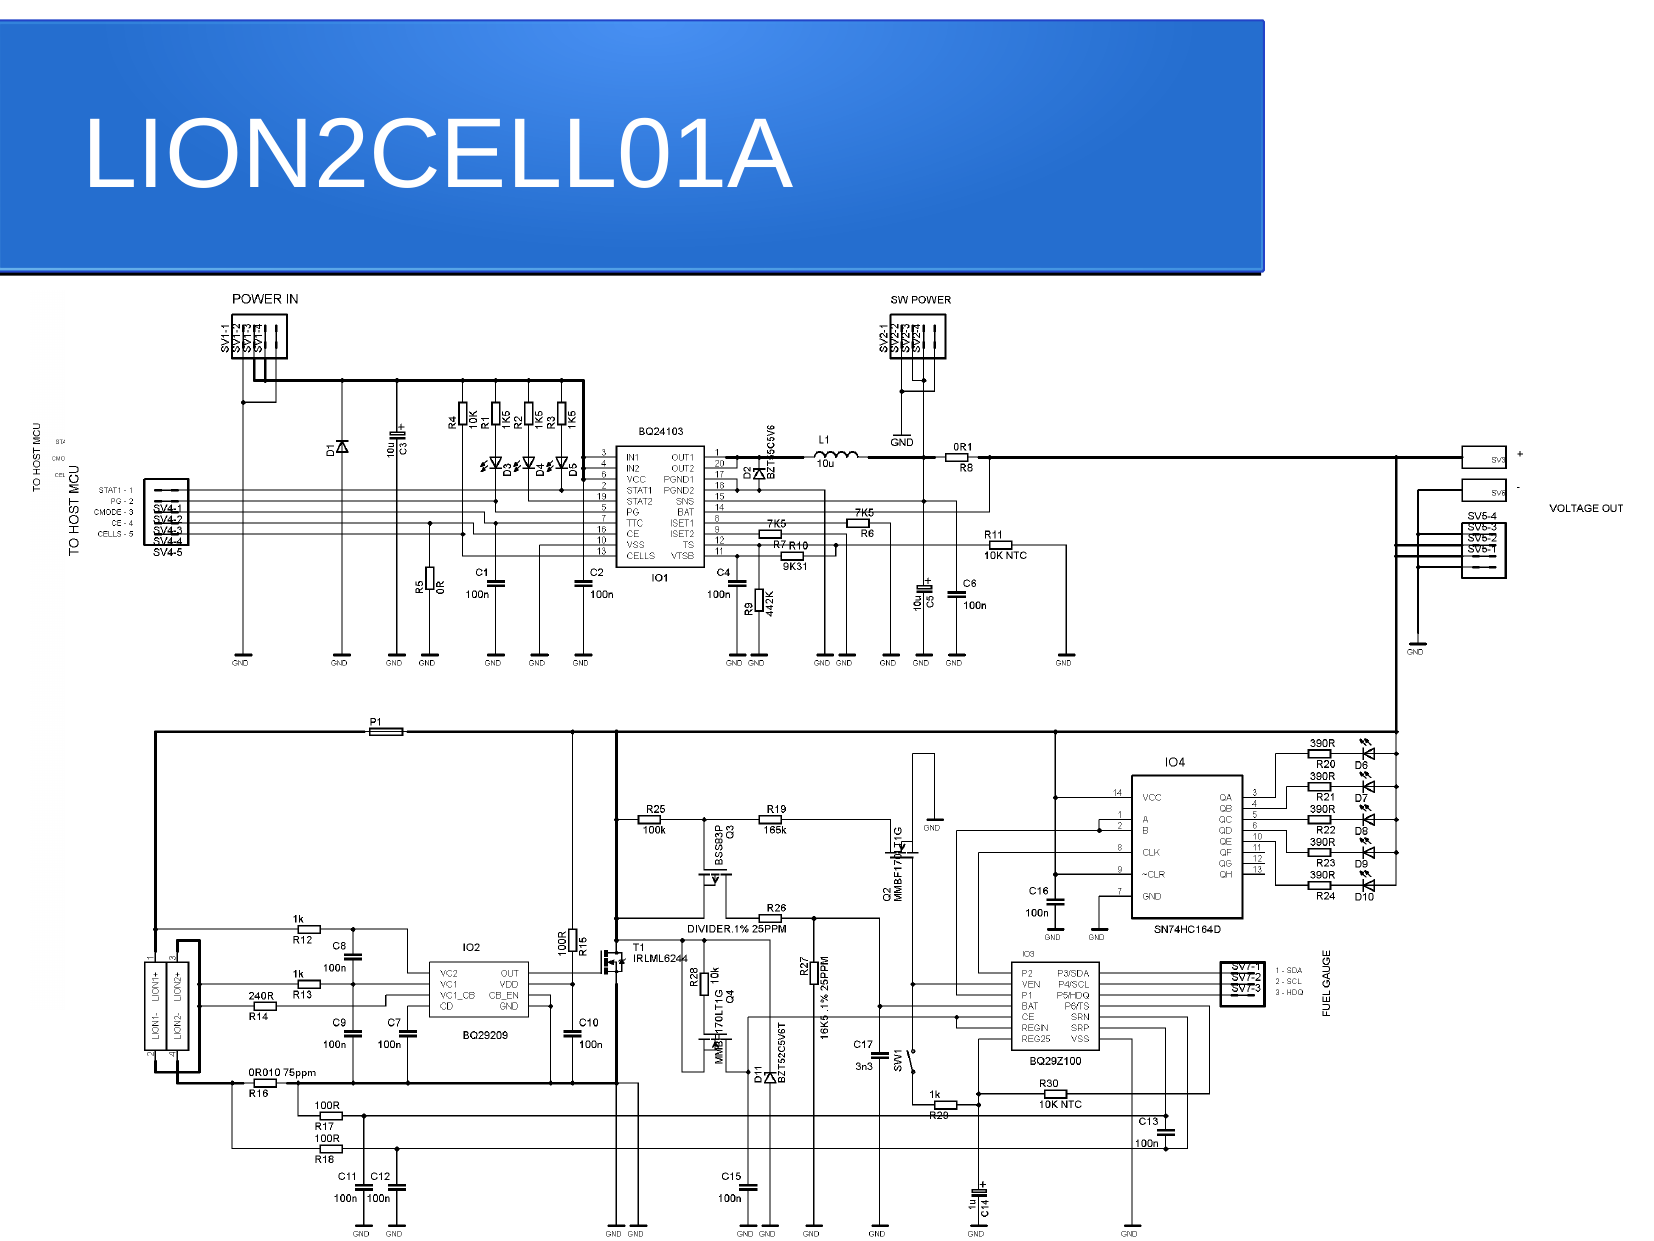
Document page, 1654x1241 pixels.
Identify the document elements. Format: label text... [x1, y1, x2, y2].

title LION2CELL01A [82, 49, 1250, 257]
picture [30, 290, 1629, 1239]
